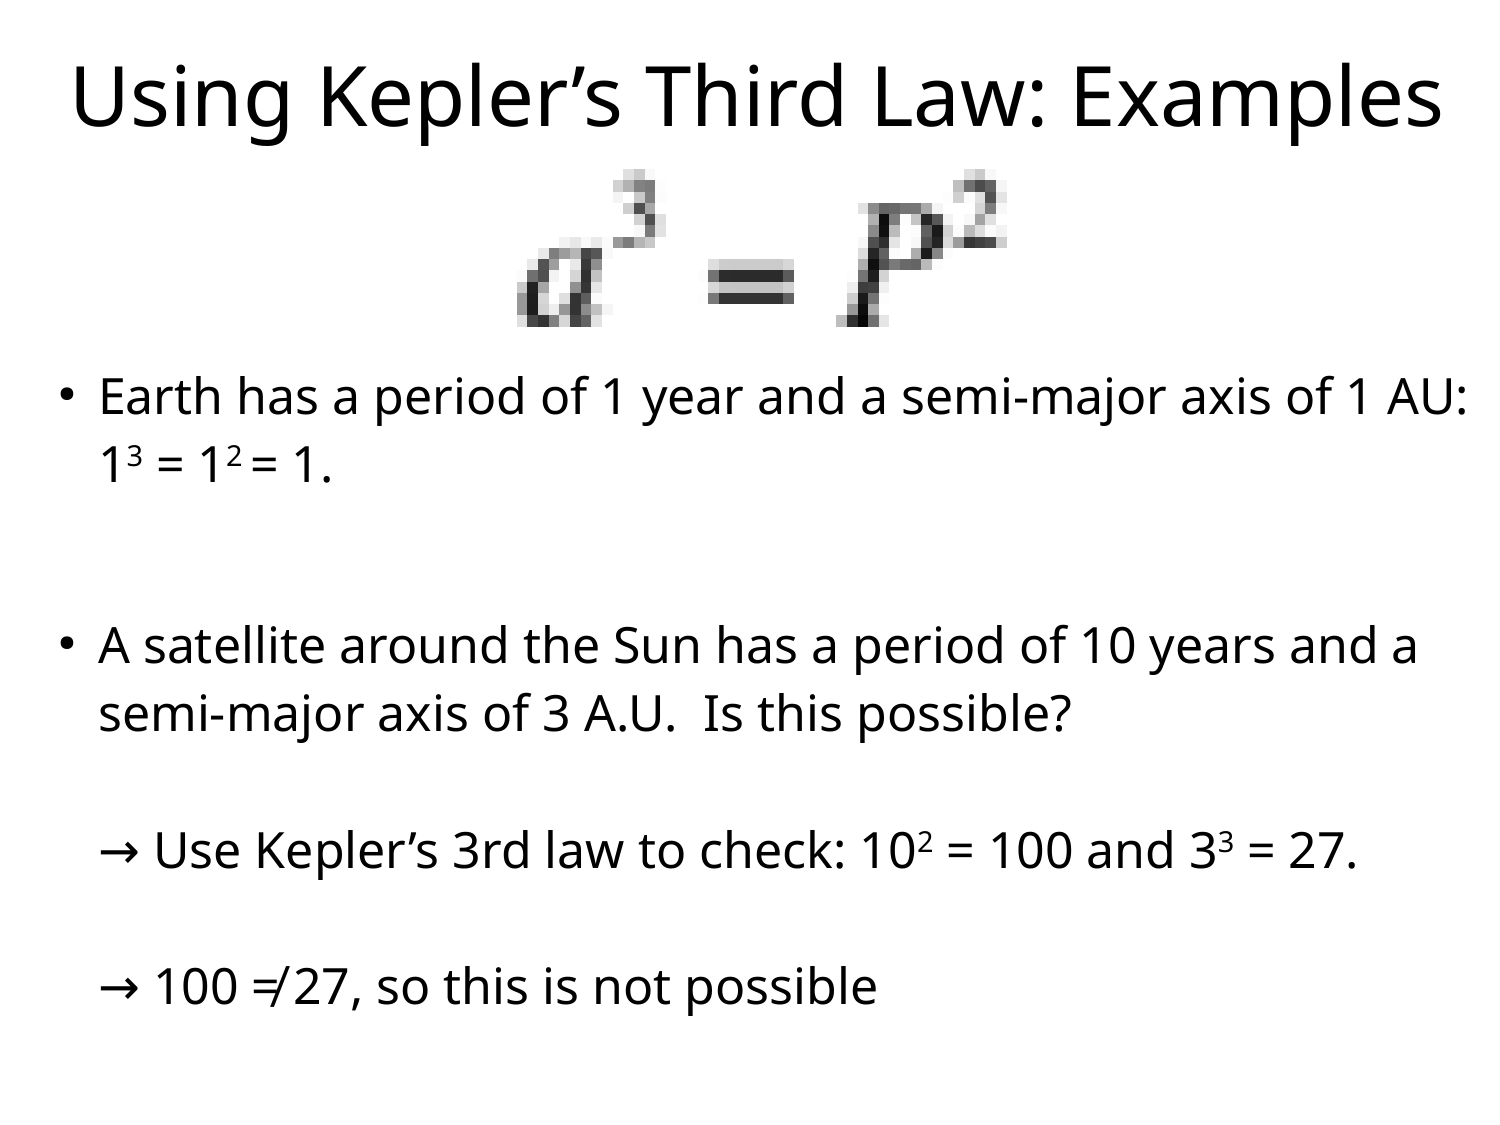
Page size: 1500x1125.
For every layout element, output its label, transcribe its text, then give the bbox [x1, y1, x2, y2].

list Earth has a period of 1 year and a semi-major axis of 1 AU: 13 = 12 = 1. A satellite around the Sun has a period of 10 years and a semi-major axis of 3 A.U. Is this possible? → Use Kepler’s 3rd law to check: 102 = 100 and 33 = 27. → 100 ≠ 27, so this is not possible [45, 179, 1471, 1036]
title Using Kepler’s Third Law: Examples [45, 27, 1471, 163]
picture [496, 136, 1019, 351]
